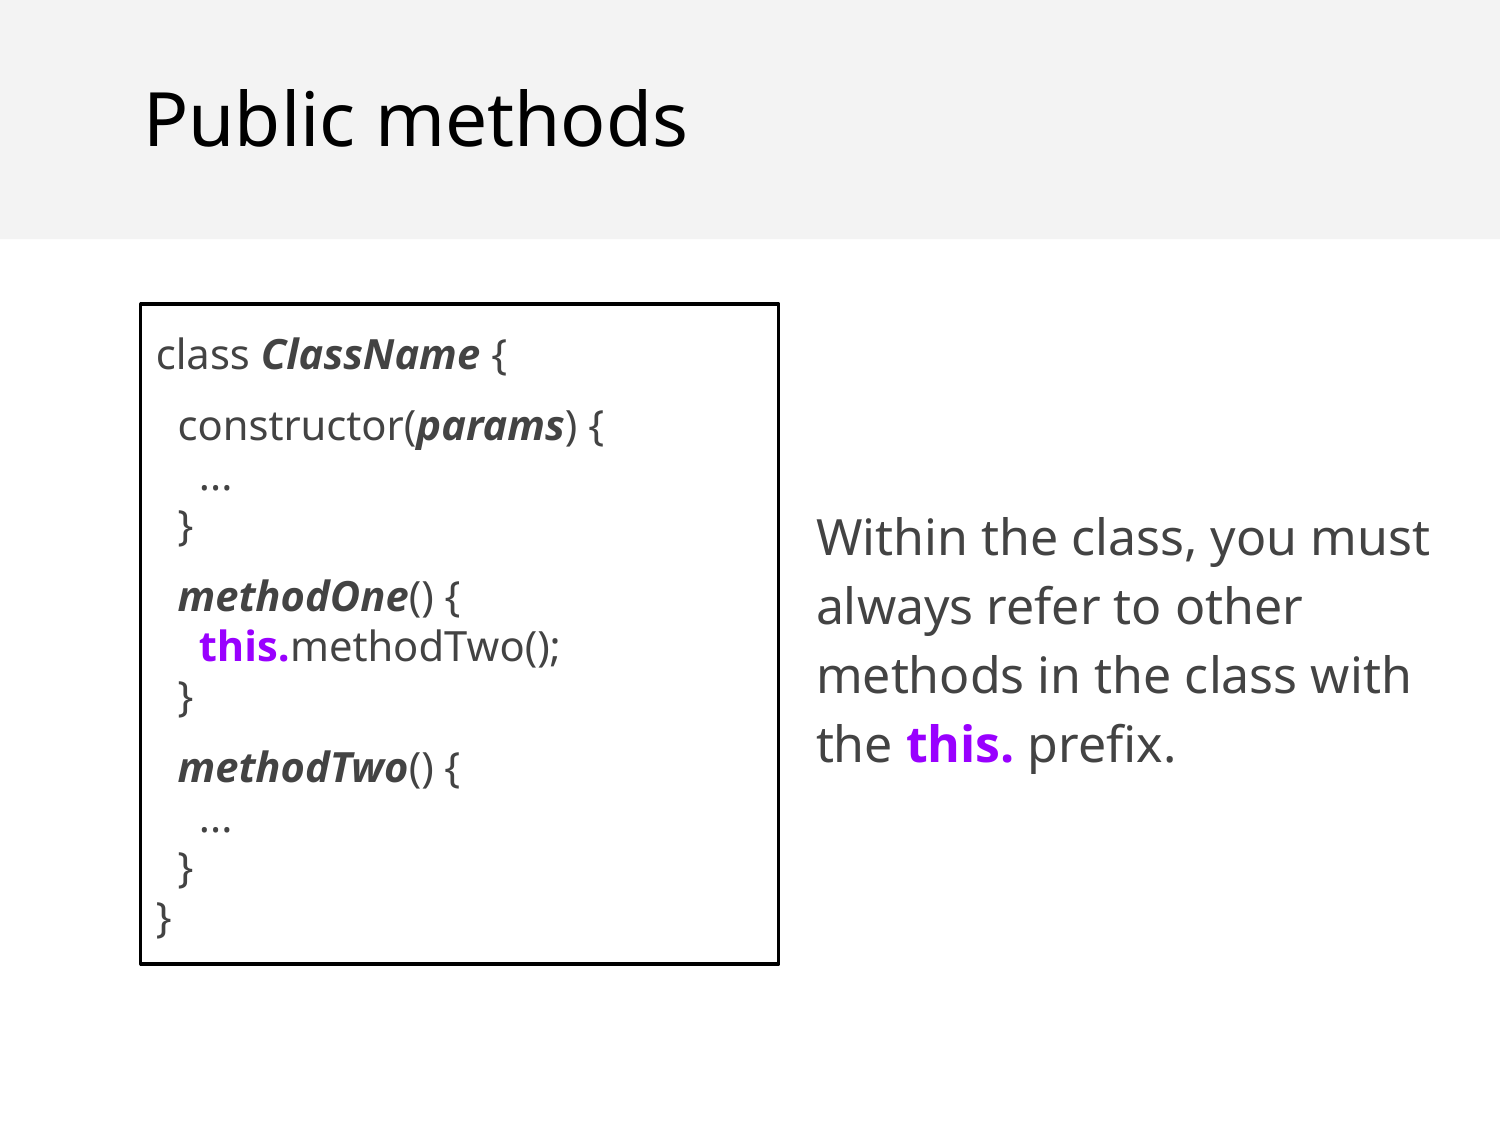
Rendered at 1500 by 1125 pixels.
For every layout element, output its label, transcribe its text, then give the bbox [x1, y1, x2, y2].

list Within the class, you must always refer to other methods in the class with the this. prefix. [801, 304, 1459, 965]
text_box class ClassName { constructor(params) { ... } methodOne() { this.methodTwo(); } methodTwo() { ... } } [140, 303, 779, 965]
title Public methods [128, 56, 1372, 183]
